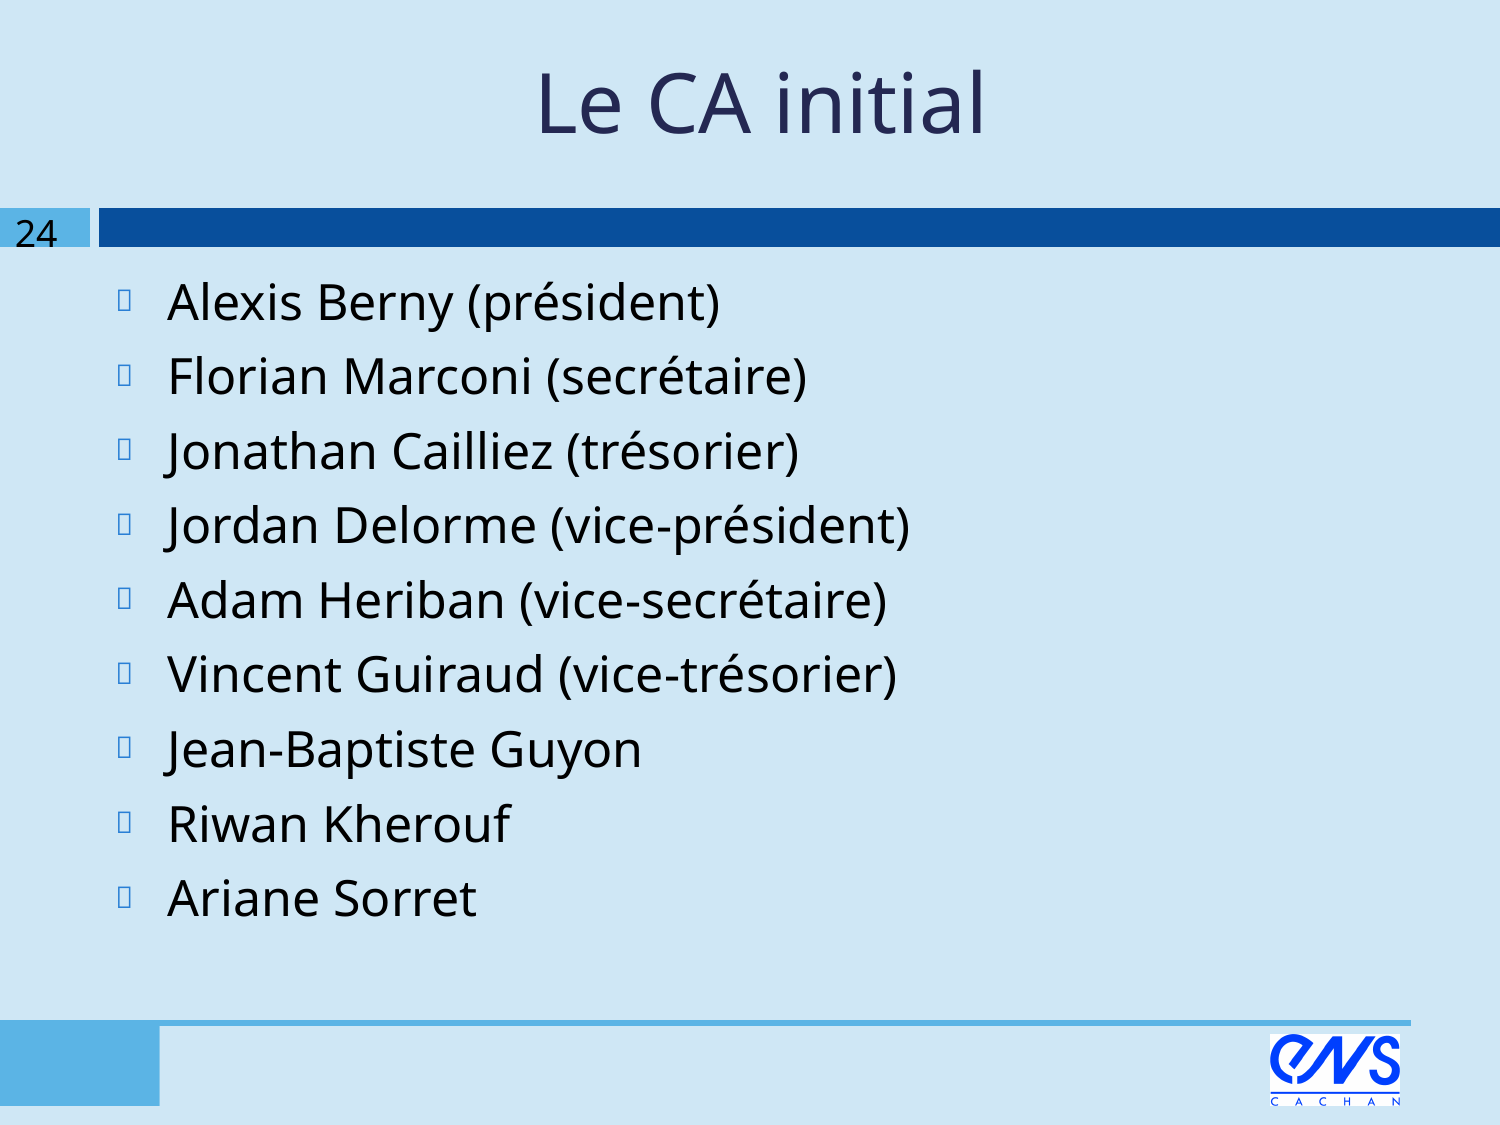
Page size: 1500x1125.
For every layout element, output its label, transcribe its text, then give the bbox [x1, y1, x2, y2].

picture [53, 208, 1500, 247]
picture [20, 243, 50, 247]
slide_number <numéro> [0, 202, 88, 243]
title Le CA initial [106, 42, 1438, 212]
picture [0, 243, 17, 247]
list Alexis Berny (président) Florian Marconi (secrétaire) Jonathan Cailliez (trésorier) Jordan Delorme (vice-président) Adam Heriban (vice-secrétaire) Vincent Guiraud (vice-trésorier) Jean-Baptiste Guyon Riwan Kherouf Ariane Sorret [100, 262, 1438, 1000]
picture [1270, 1034, 1400, 1106]
